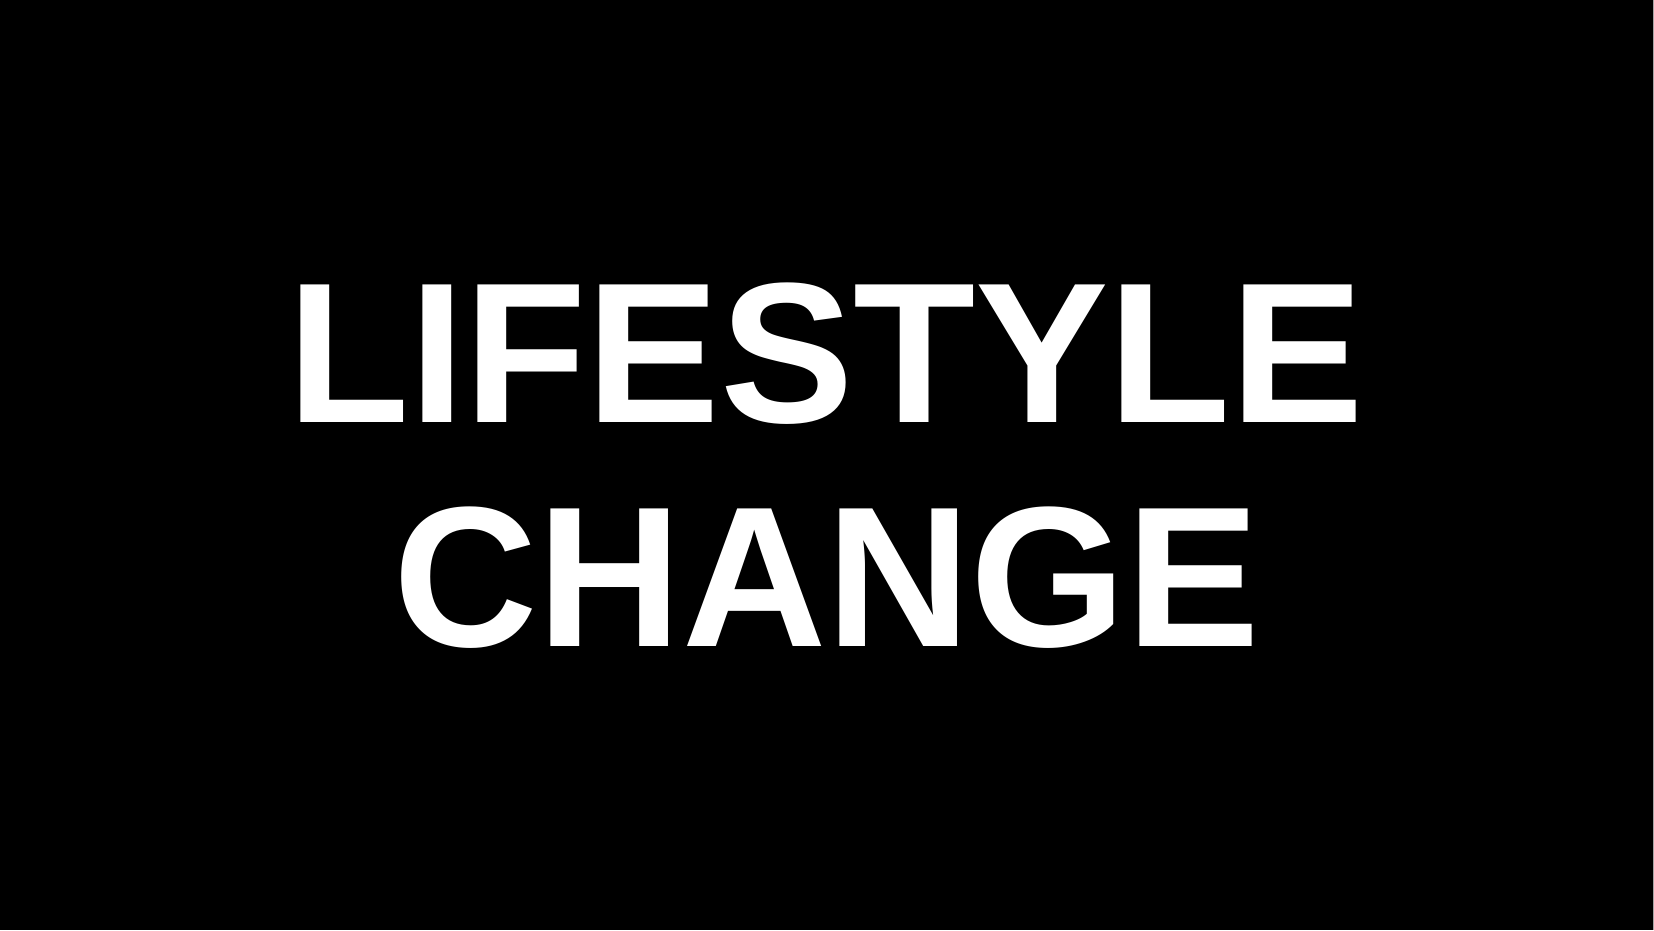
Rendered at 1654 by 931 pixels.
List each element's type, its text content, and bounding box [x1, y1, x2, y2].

subtitle LIFESTYLE CHANGE [82, 0, 1571, 931]
